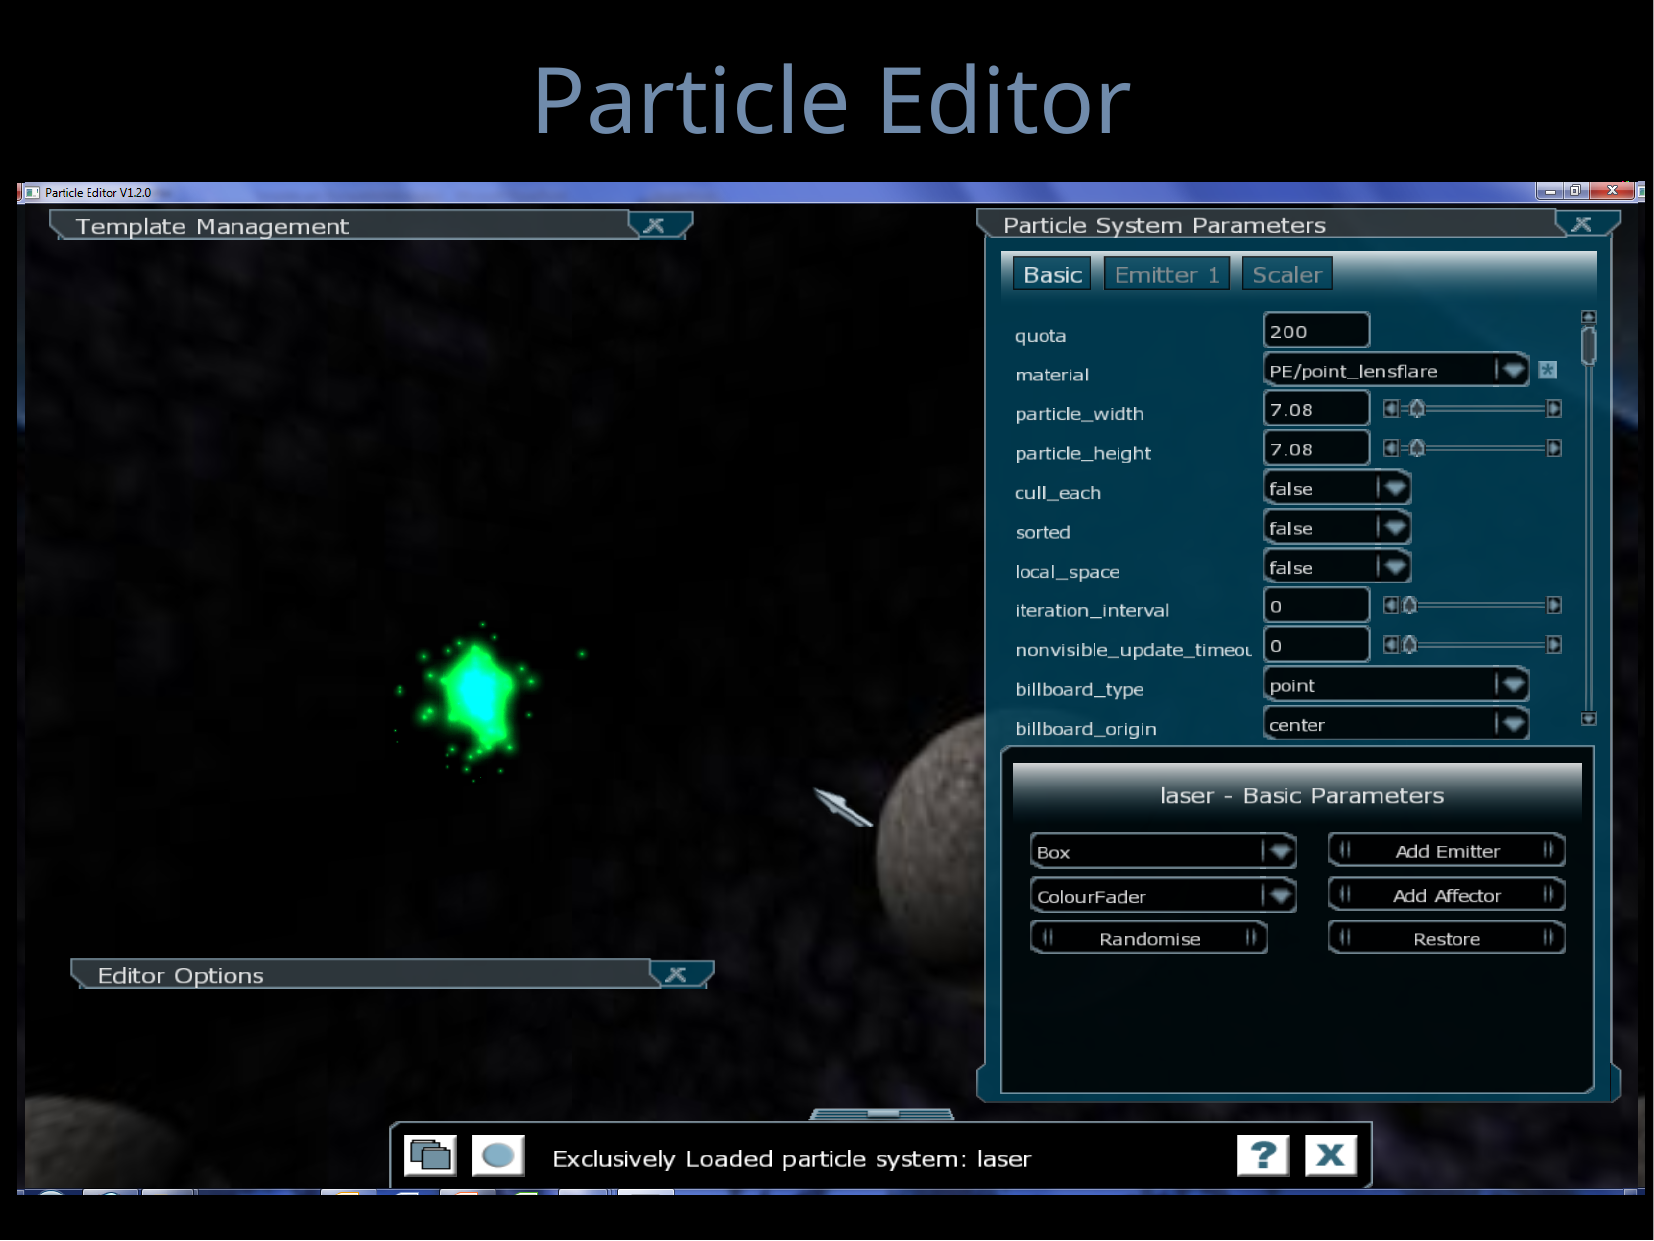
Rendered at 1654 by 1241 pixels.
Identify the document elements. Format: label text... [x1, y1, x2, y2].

title Particle Editor [88, 0, 1577, 174]
picture [17, 174, 1645, 1195]
